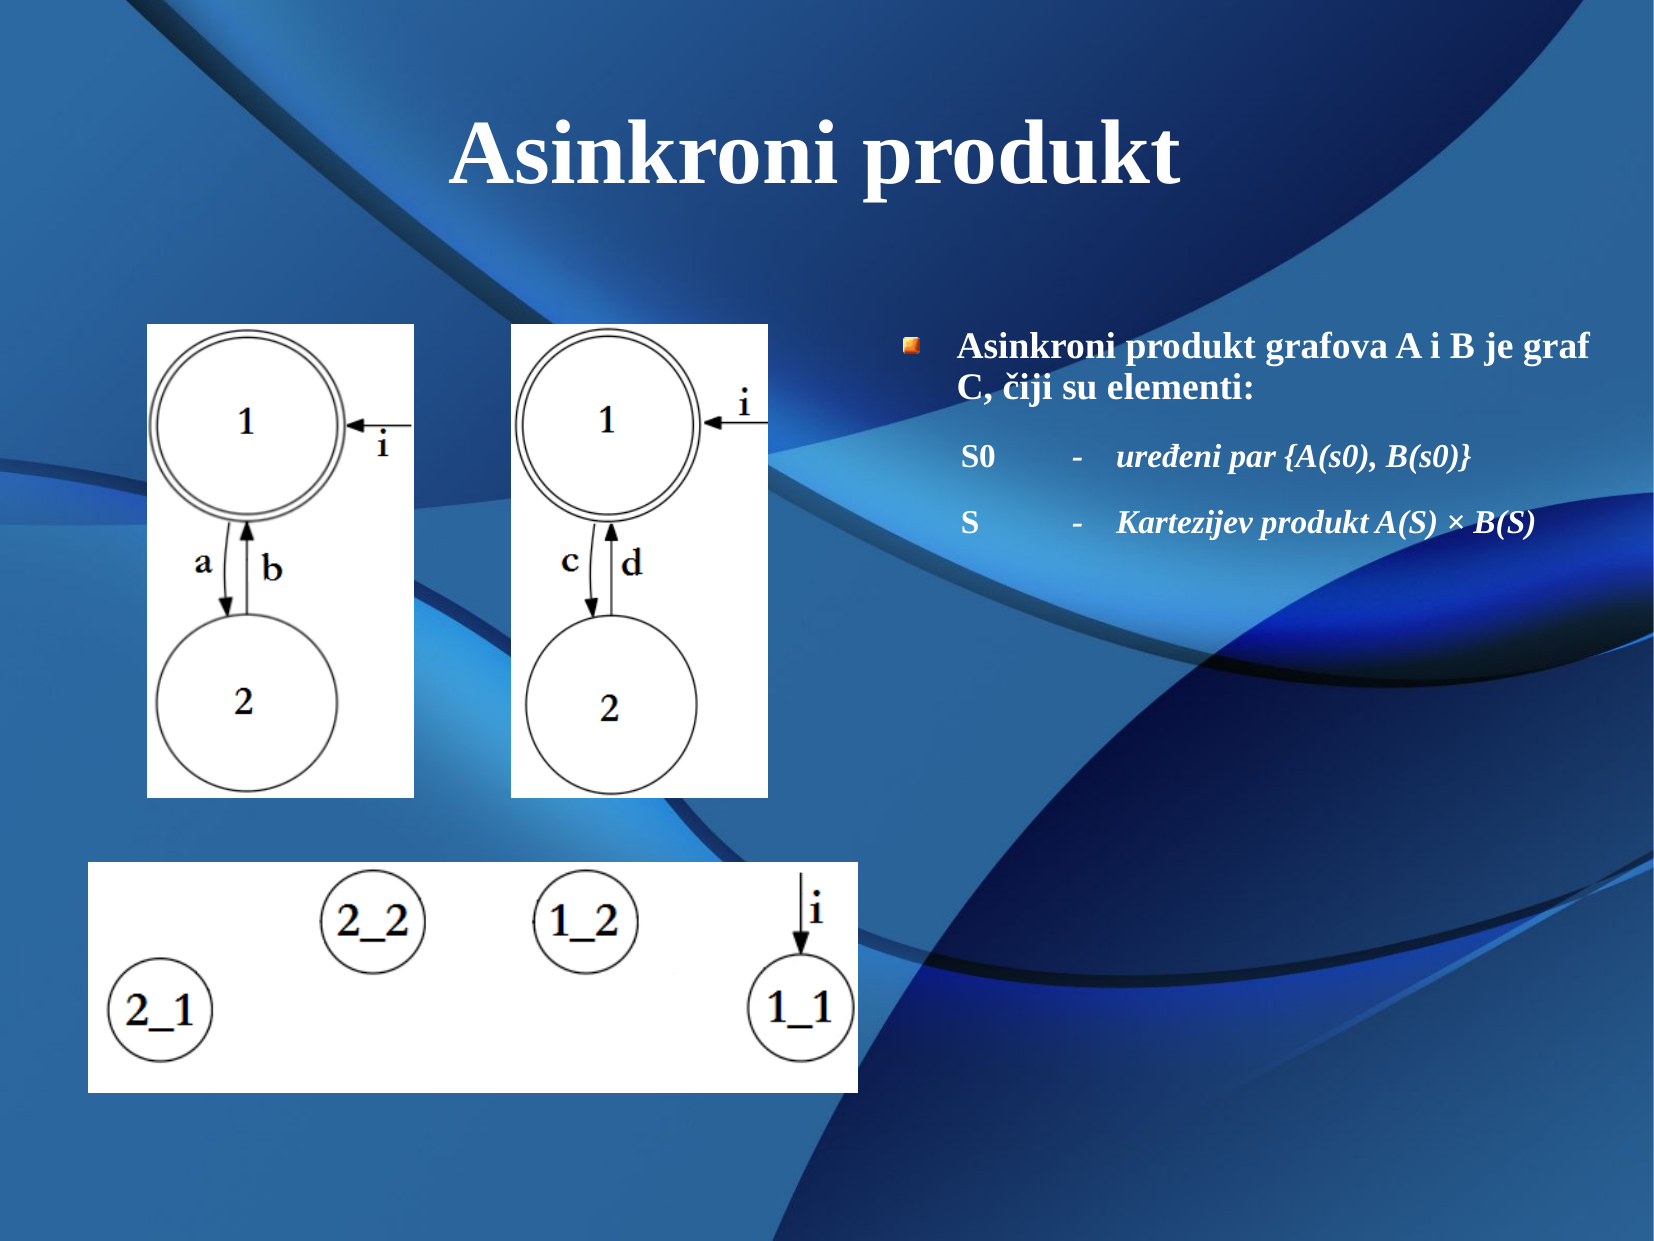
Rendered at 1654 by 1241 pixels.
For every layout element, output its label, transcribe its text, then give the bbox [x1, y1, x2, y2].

picture [0, 0, 1654, 1241]
title Asinkroni produkt [82, 49, 1571, 257]
list Asinkroni produkt grafova A i B je graf C, čiji su elementi: S0 - uređeni par {A(s0), B(s0)} S - Kartezijev produkt A(S) × B(S) [885, 324, 1612, 1129]
